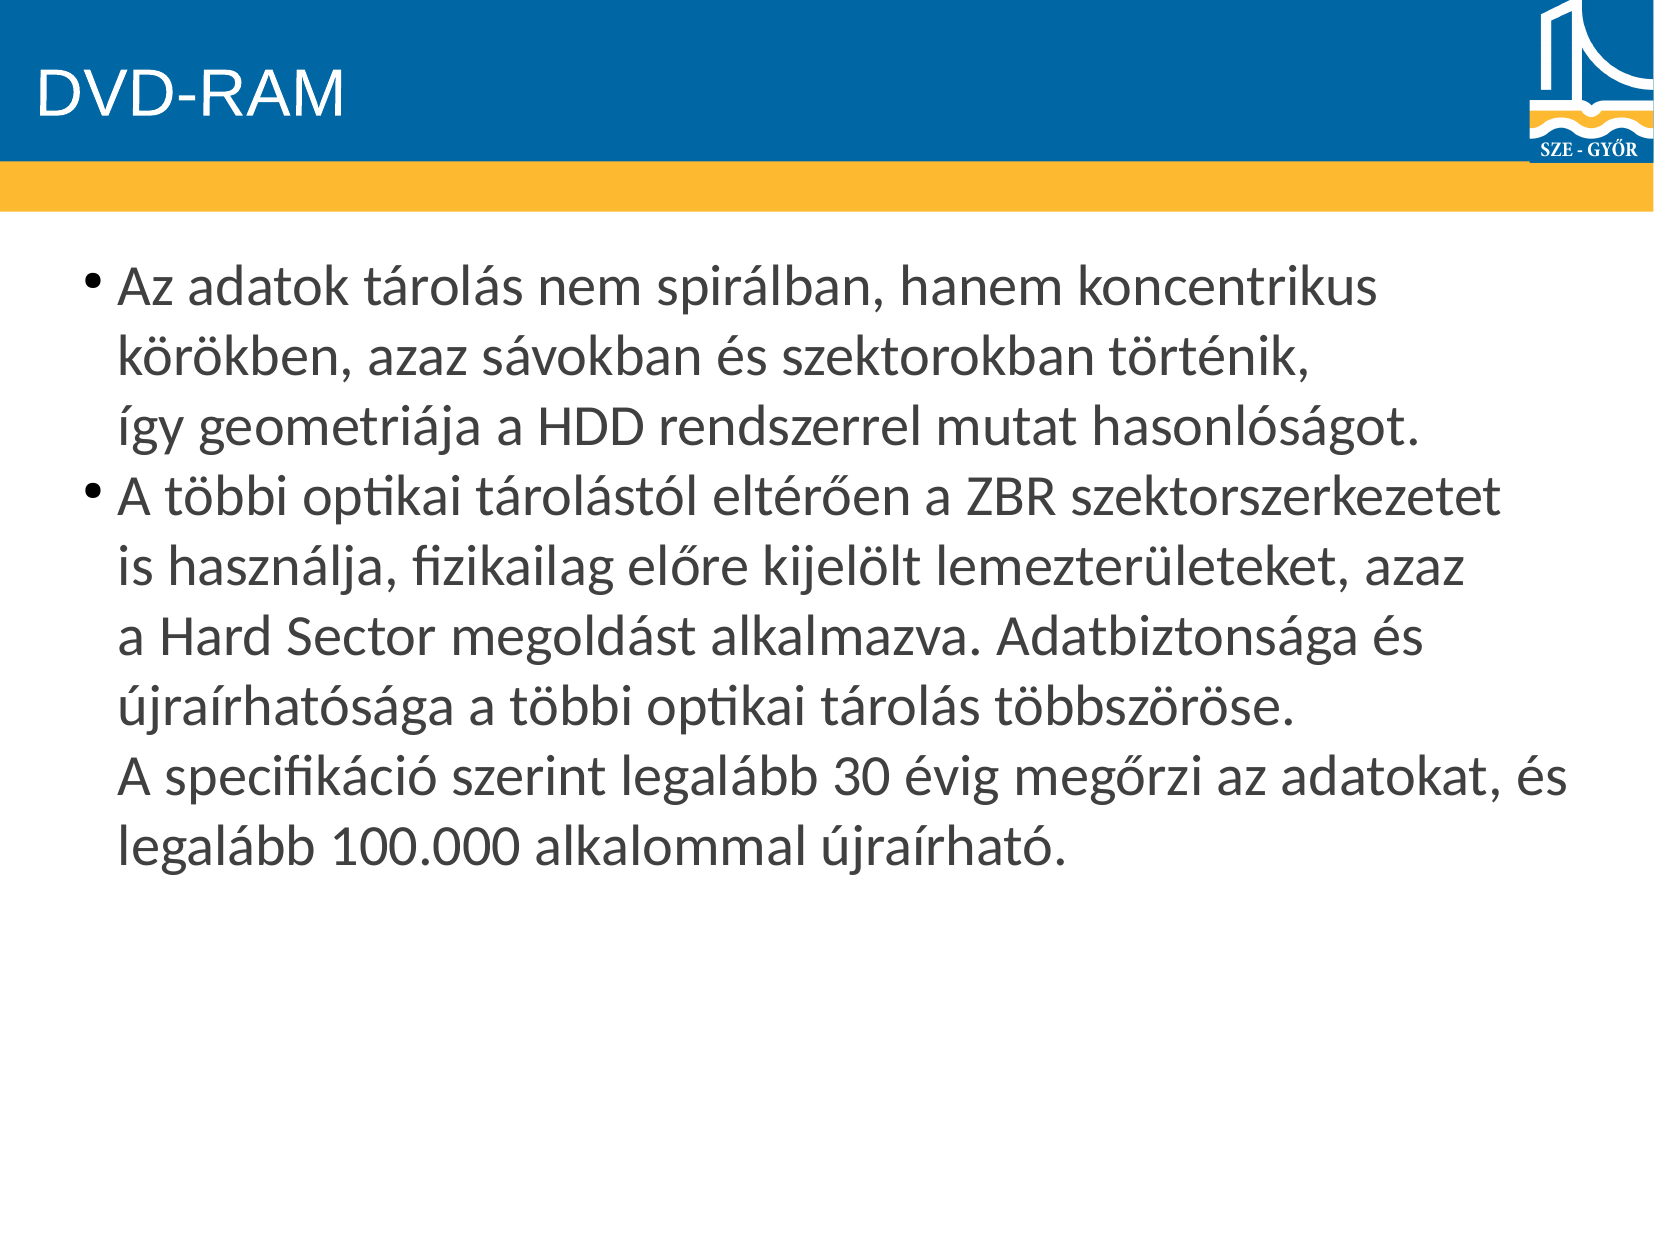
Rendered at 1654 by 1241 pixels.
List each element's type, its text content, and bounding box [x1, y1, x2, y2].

text_box Az adatok tárolás nem spirálban, hanem koncentrikus körökben, azaz sávokban és szektorokban történik, így geometriája a HDD rendszerrel mutat hasonlóságot. A többi optikai tárolástól eltérően a ZBR szektorszerkezetet is használja, fizikailag előre kijelölt lemezterületeket, azaz a Hard Sector megoldást alkalmazva. Adatbiztonsága és újraírhatósága a többi optikai tárolás többszöröse. A specifikáció szerint legalább 30 évig megőrzi az adatokat, és legalább 100.000 alkalommal újraírható. [82, 247, 1571, 1198]
text_box DVD-RAM [34, 48, 1524, 144]
picture [1529, 0, 1654, 163]
